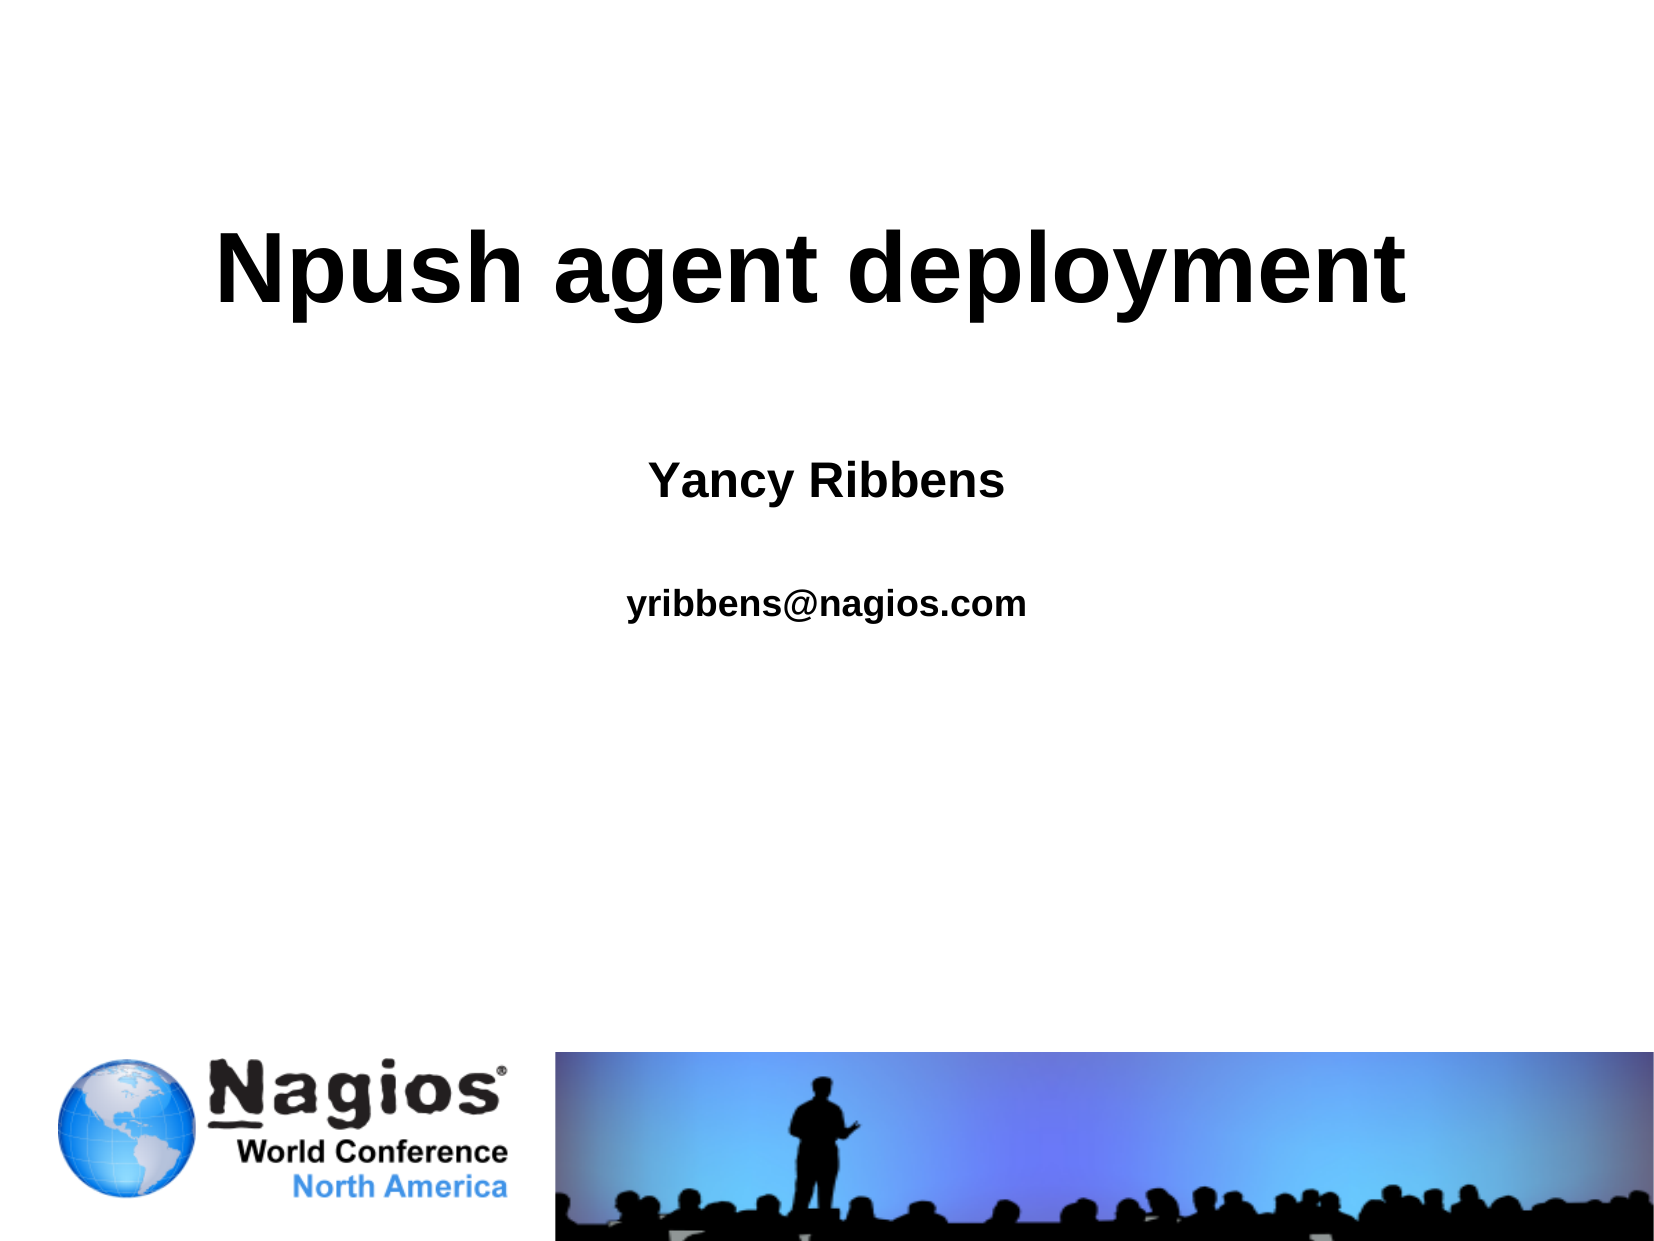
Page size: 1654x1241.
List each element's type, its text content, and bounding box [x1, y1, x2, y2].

text_box yribbens@nagios.com [0, 574, 1654, 633]
text_box Npush agent deployment [200, 204, 1423, 332]
picture [58, 1058, 509, 1228]
text_box Yancy Ribbens [0, 444, 1654, 517]
picture [555, 1052, 1654, 1241]
